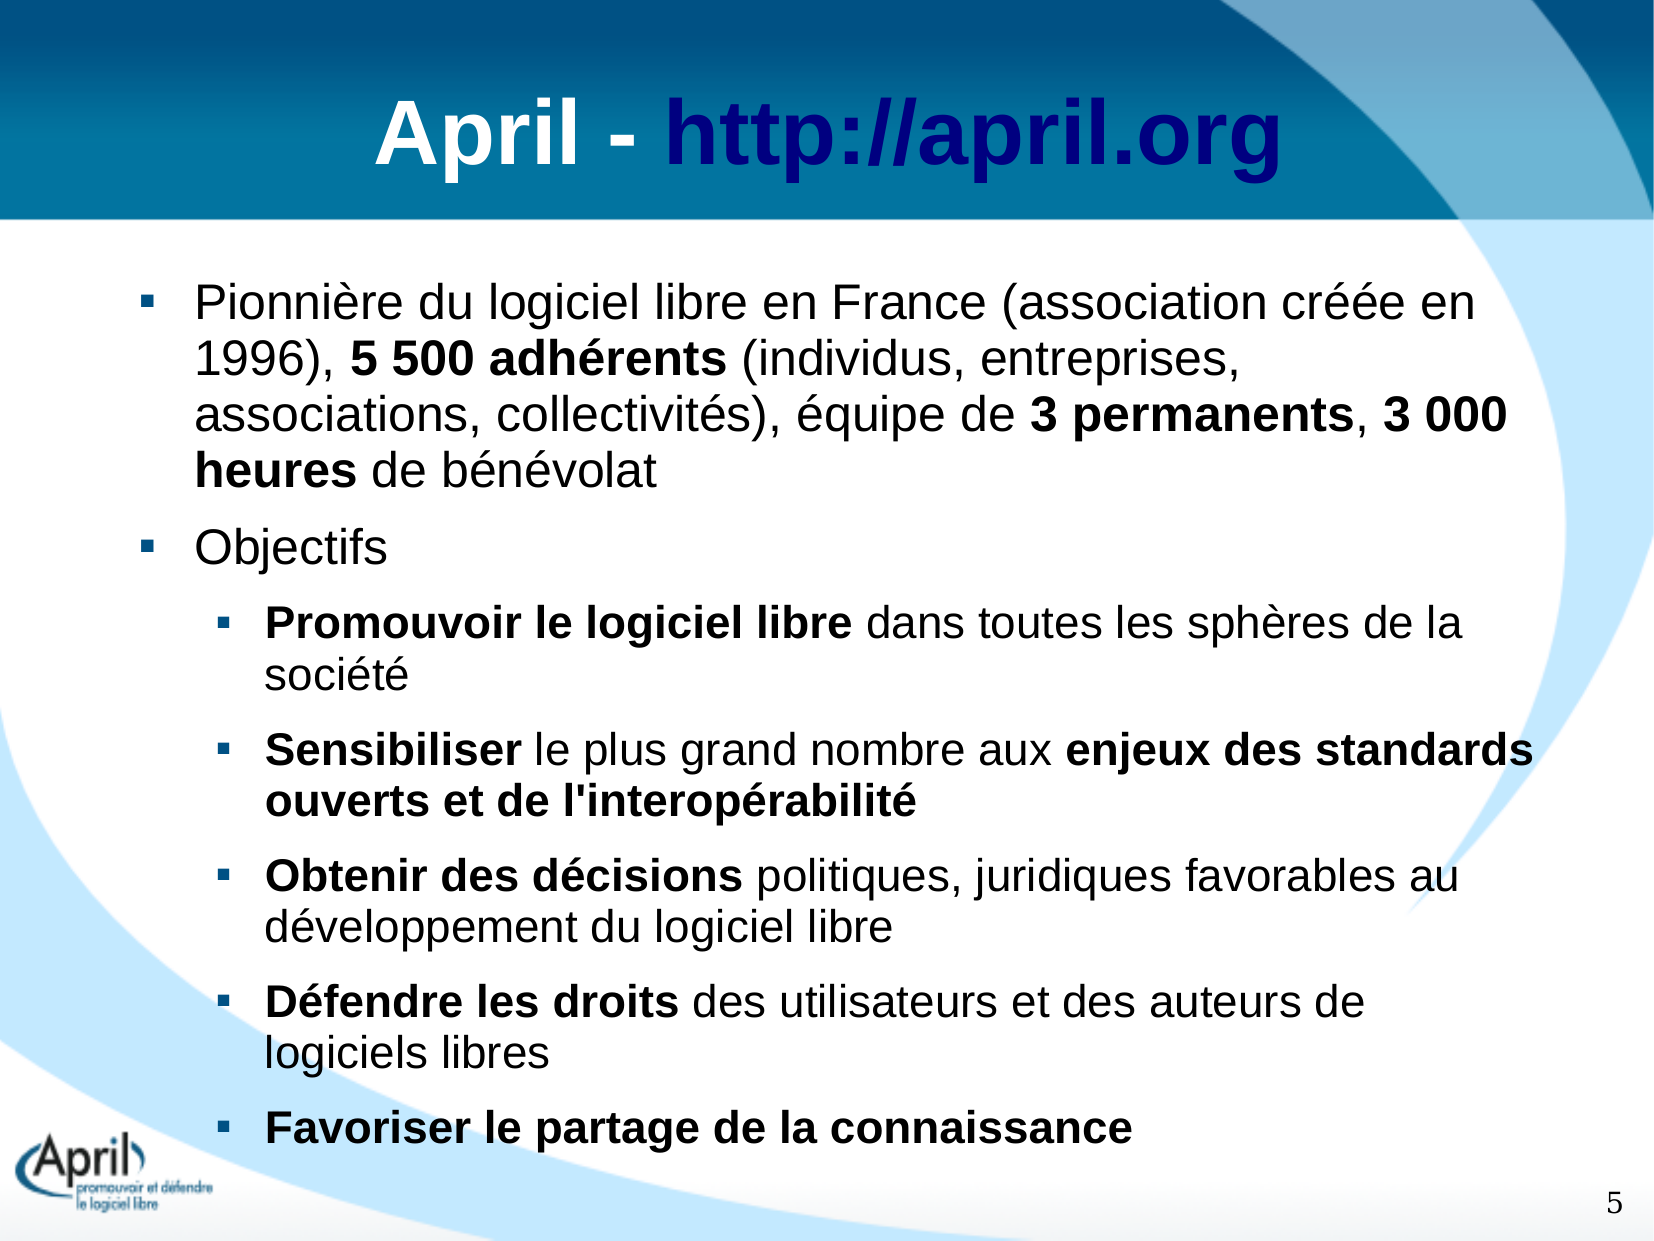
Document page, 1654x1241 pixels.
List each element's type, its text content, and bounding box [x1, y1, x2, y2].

title April - http://april.org [123, 29, 1536, 237]
picture [0, 0, 1654, 1241]
list Pionnière du logiciel libre en France (association créée en 1996), 5 500 adhérents (individus, entreprises, associations, collectivités), équipe de 3 permanents, 3 000 heures de bénévolat Objectifs Promouvoir le logiciel libre dans toutes les sphères de la société Sensibiliser le plus grand nombre aux enjeux des standards ouverts et de l'interopérabilité Obtenir des décisions politiques, juridiques favorables au développement du logiciel libre Défendre les droits des utilisateurs et des auteurs de logiciels libres Favoriser le partage de la connaissance [123, 274, 1536, 1154]
